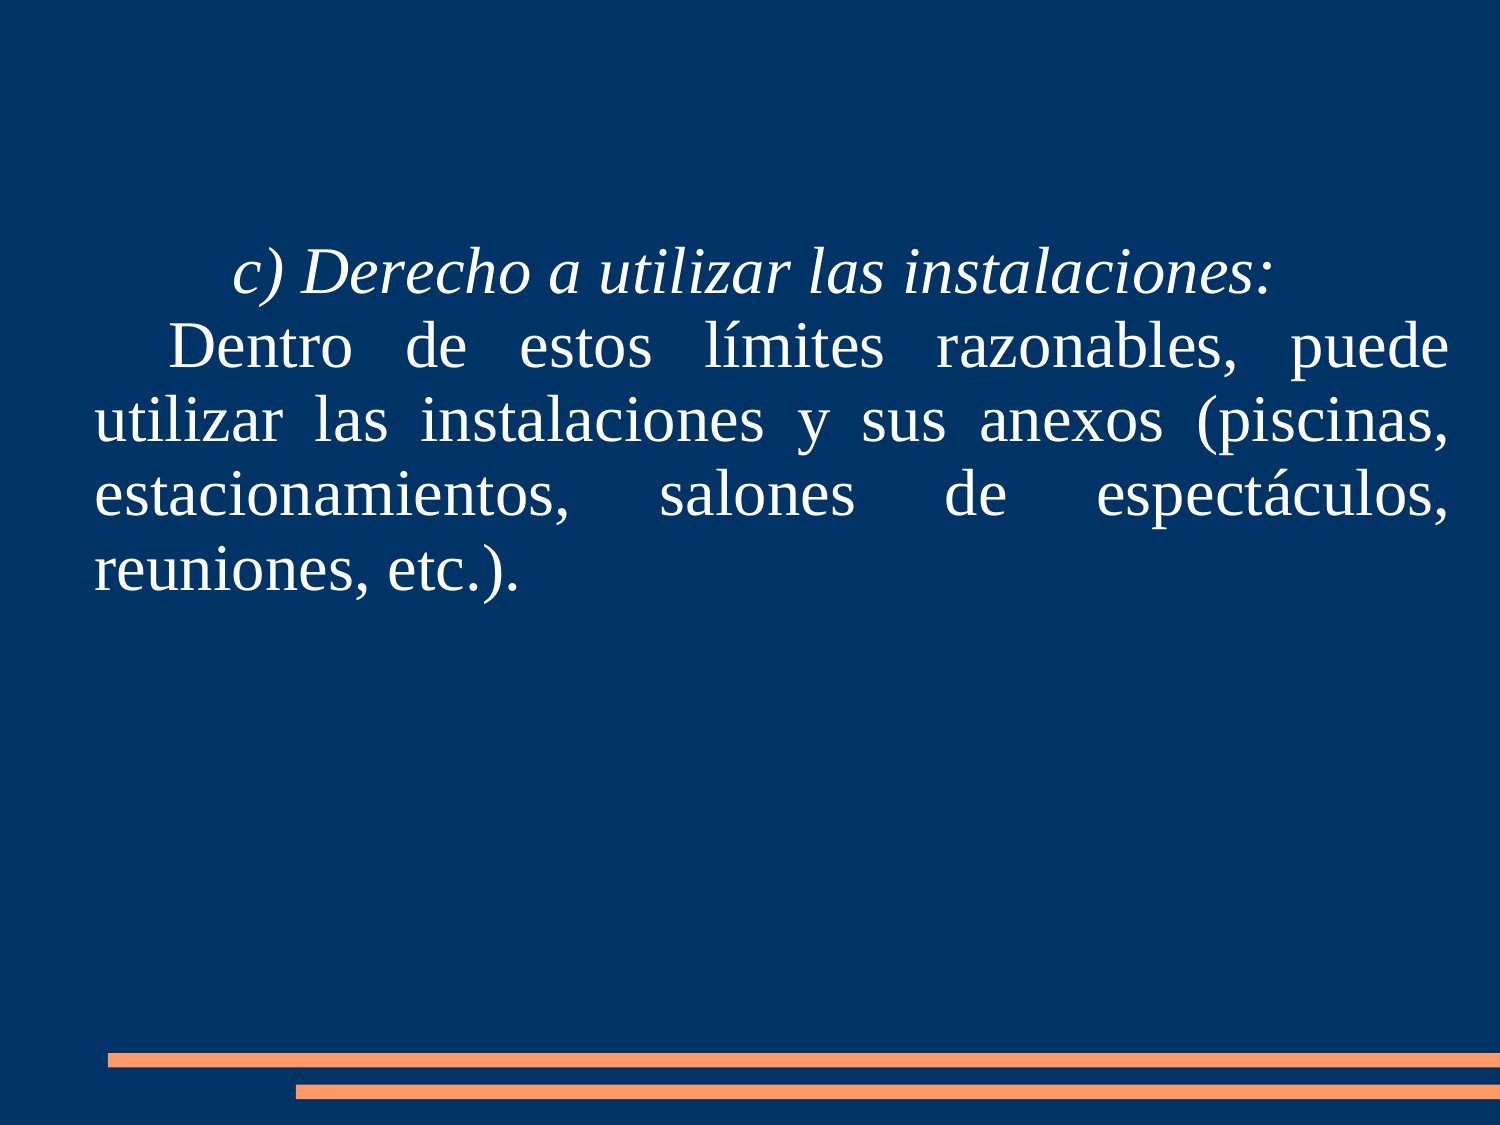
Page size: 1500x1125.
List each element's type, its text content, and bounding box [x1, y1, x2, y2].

subtitle c) Derecho a utilizar las instalaciones: Dentro de estos límites razonables, puede utilizar las instalaciones y sus anexos (piscinas, estacionamientos, salones de espectáculos, reuniones, etc.). [59, 35, 1453, 804]
